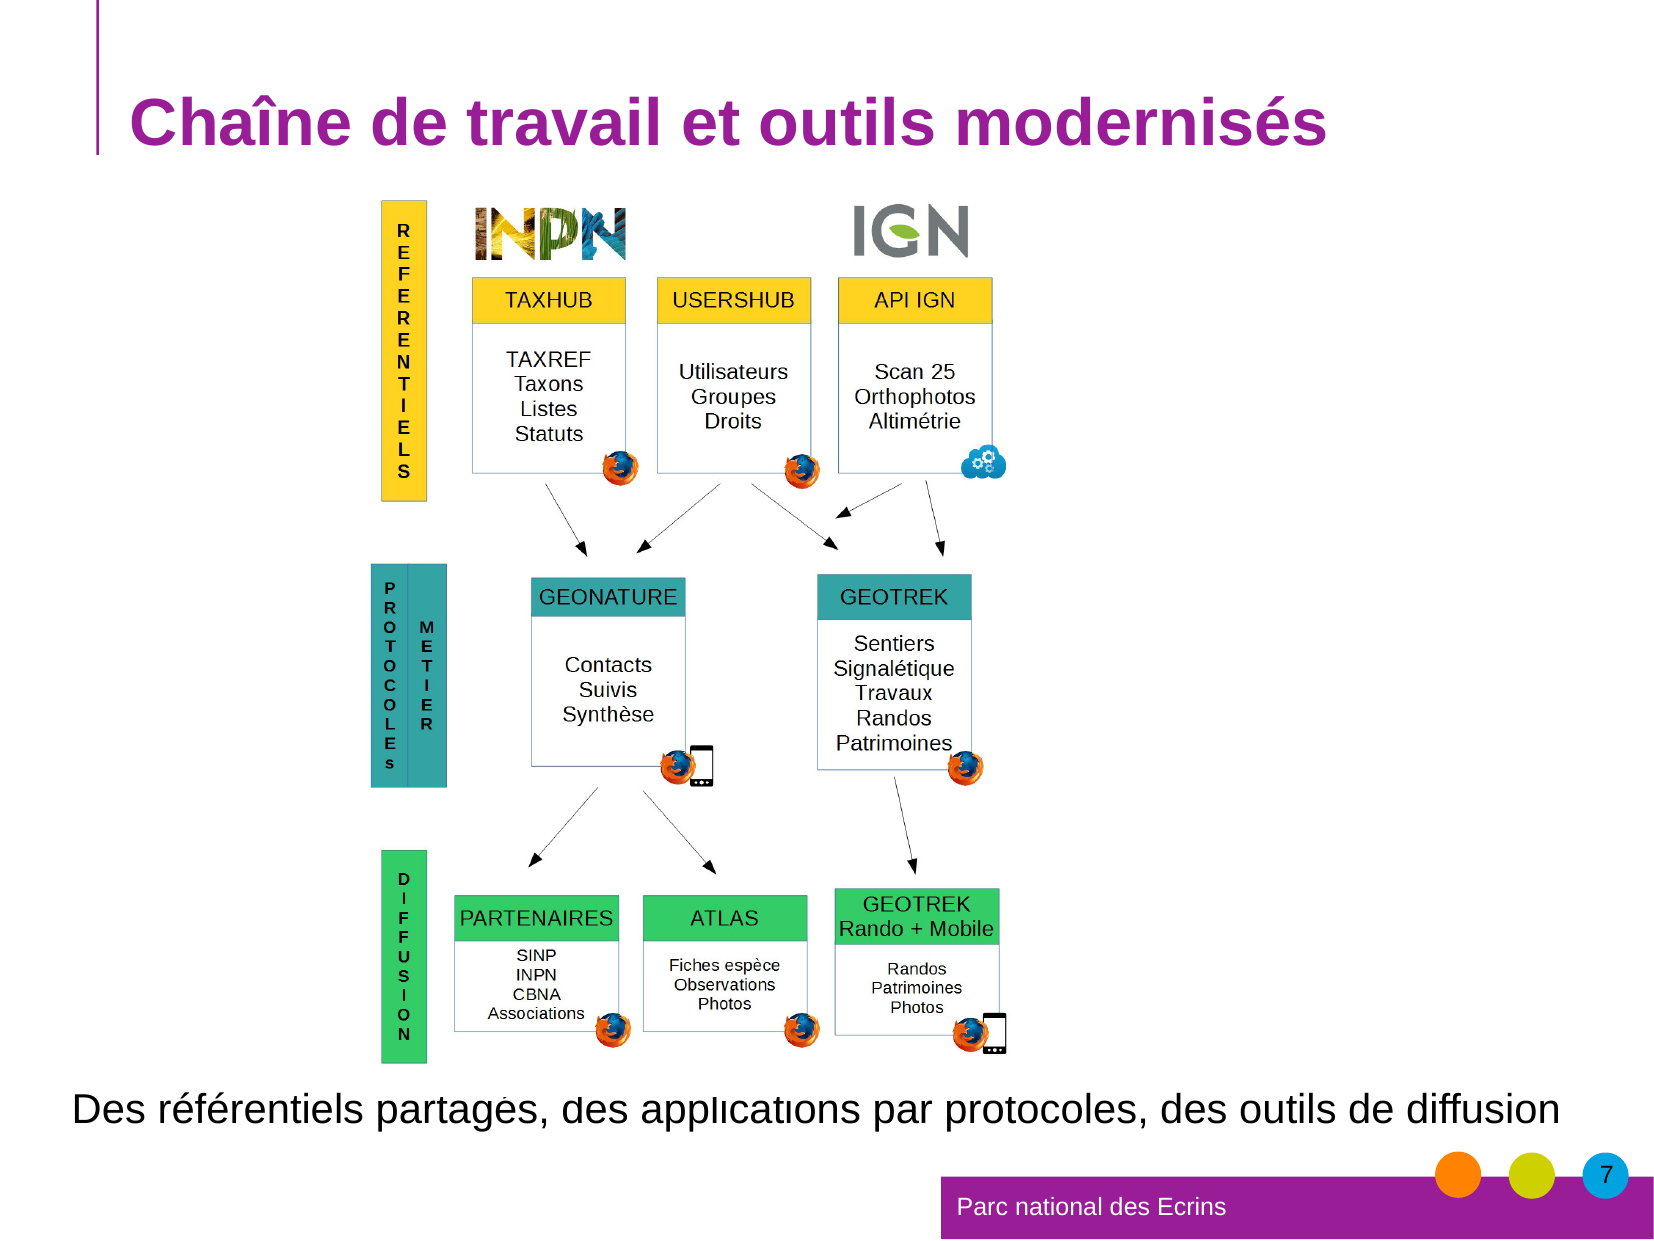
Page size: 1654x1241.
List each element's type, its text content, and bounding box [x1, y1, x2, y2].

title Chaîne de travail et outils modernisés [129, 11, 1619, 160]
picture [345, 171, 1034, 1097]
text_box Des référentiels partagés, des applications par protocoles, des outils de diffusion [0, 1074, 1595, 1140]
